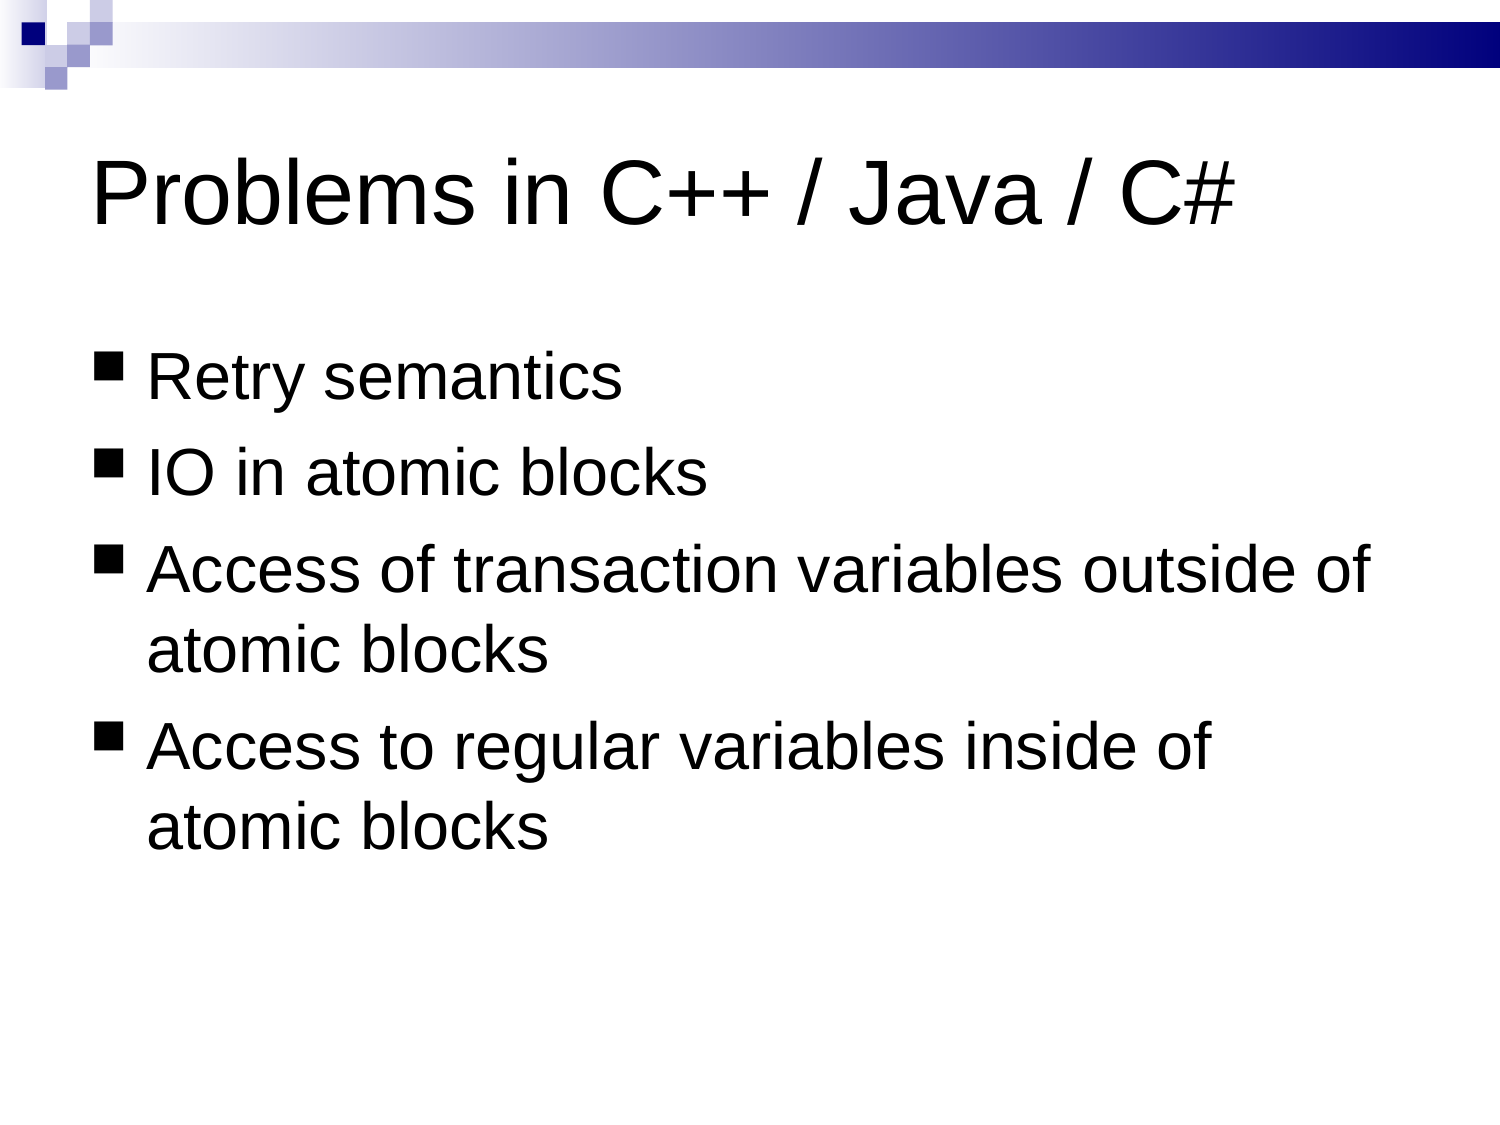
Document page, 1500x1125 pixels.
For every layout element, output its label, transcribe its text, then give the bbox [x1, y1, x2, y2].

title Problems in C++ / Java / C# [75, 75, 1426, 301]
list Retry semantics IO in atomic blocks Access of transaction variables outside of atomic blocks Access to regular variables inside of atomic blocks [75, 324, 1426, 963]
